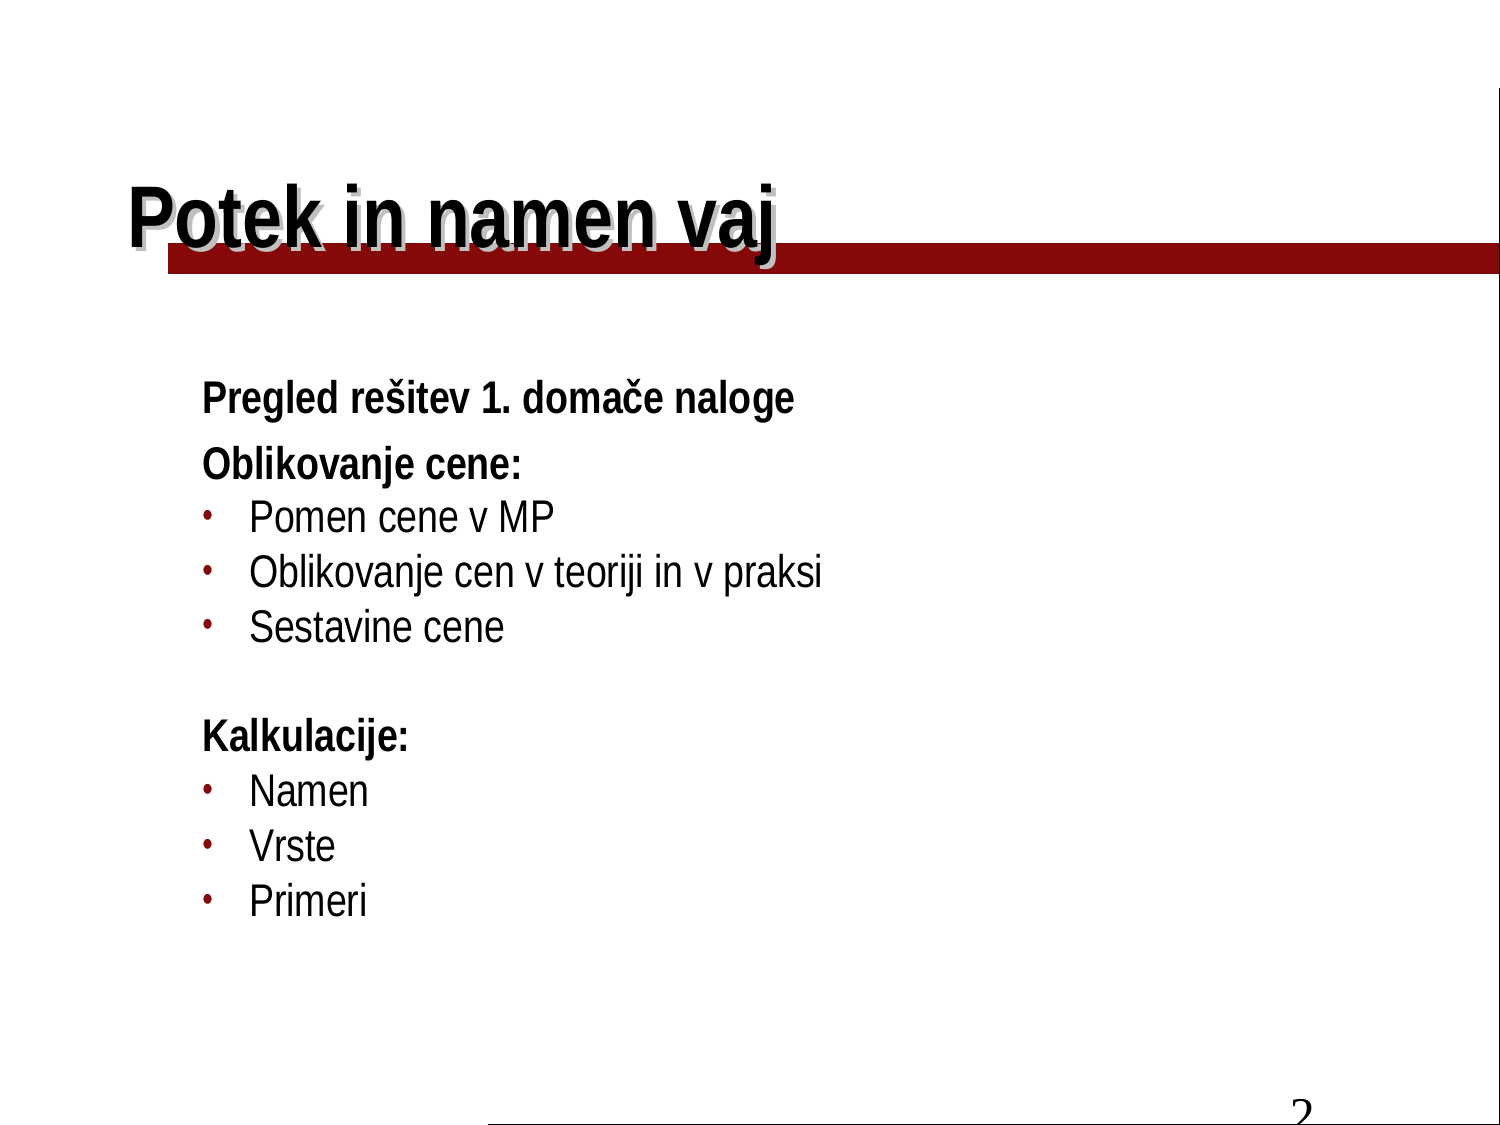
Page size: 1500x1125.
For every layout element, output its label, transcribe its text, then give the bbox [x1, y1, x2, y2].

title Potek in namen vaj [112, 137, 1388, 288]
list Pregled rešitev 1. domače naloge Oblikovanje cene: Pomen cene v MP Oblikovanje cen v teoriji in v praksi Sestavine cene Kalkulacije: Namen Vrste Primeri [112, 324, 1388, 1001]
